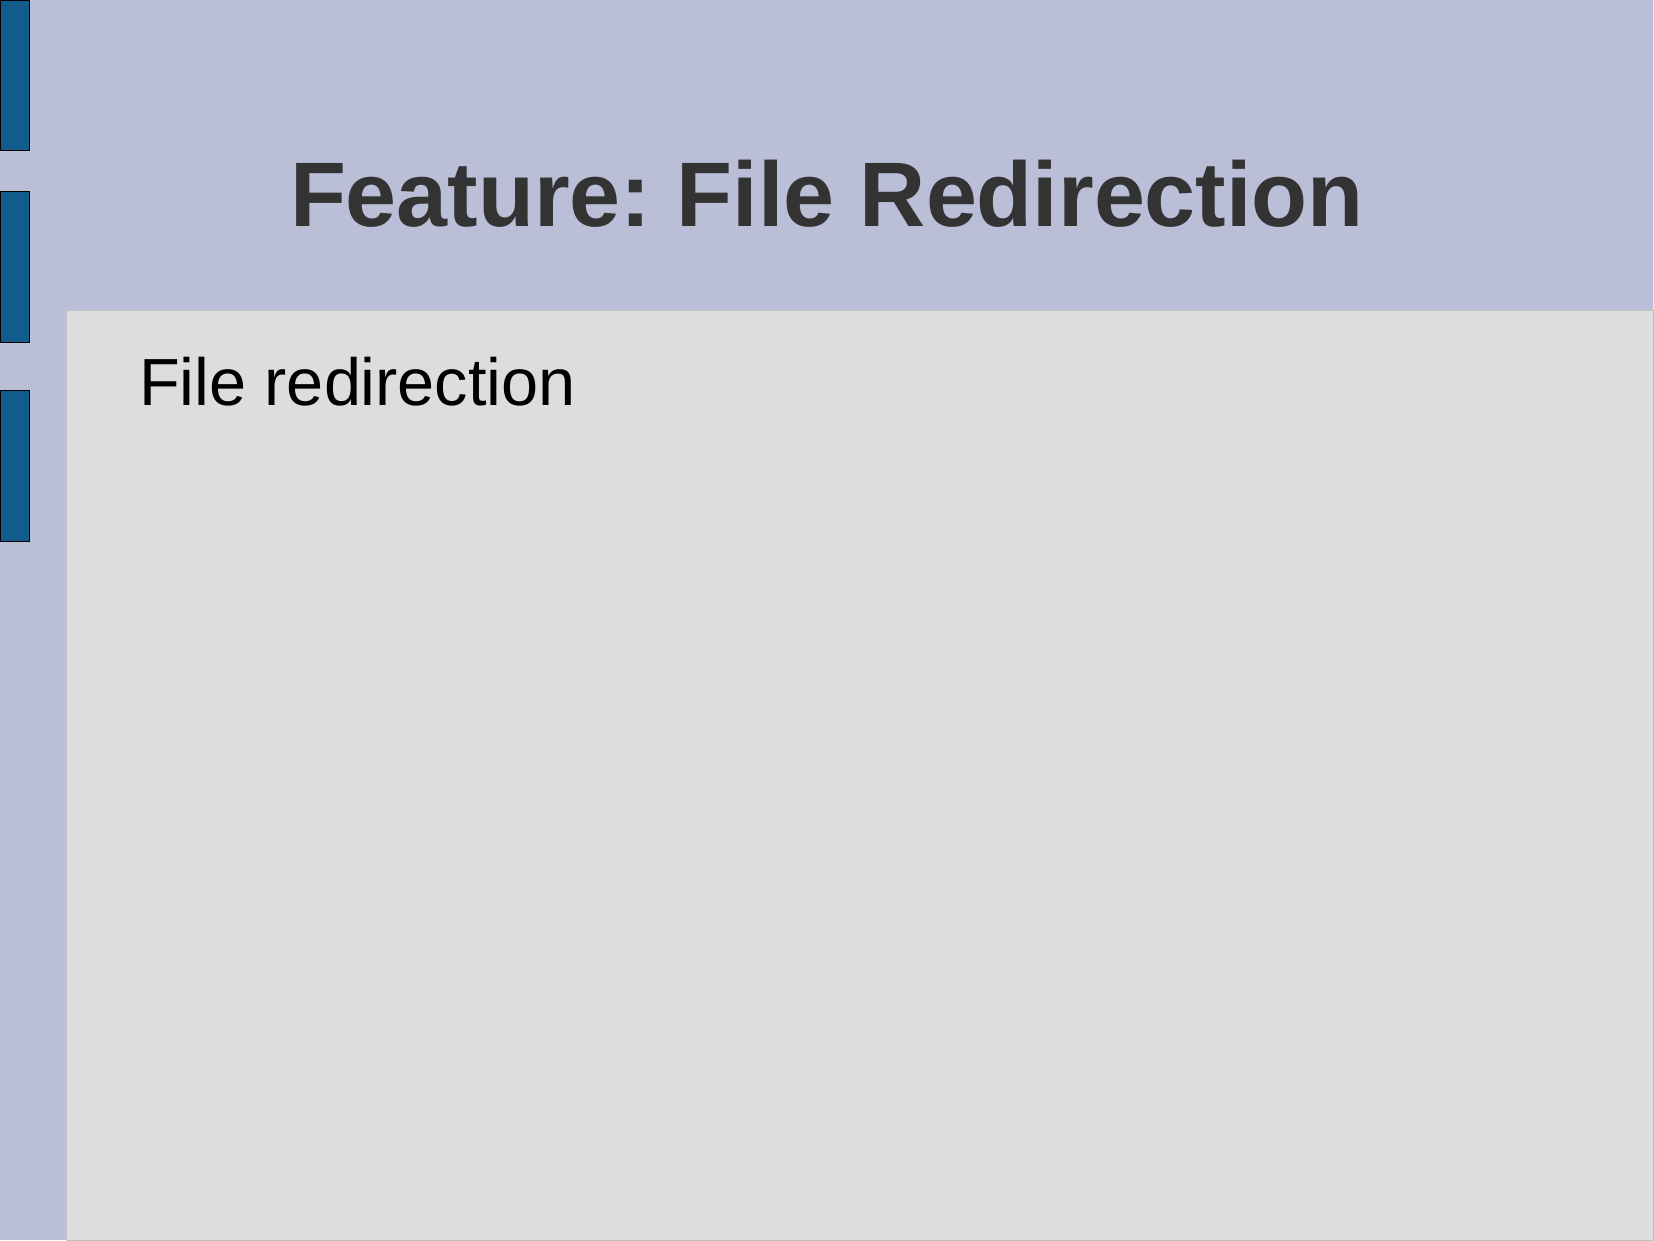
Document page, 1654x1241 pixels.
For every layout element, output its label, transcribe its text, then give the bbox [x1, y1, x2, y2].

list File redirection [121, 344, 1534, 1112]
title Feature: File Redirection [121, 98, 1534, 291]
